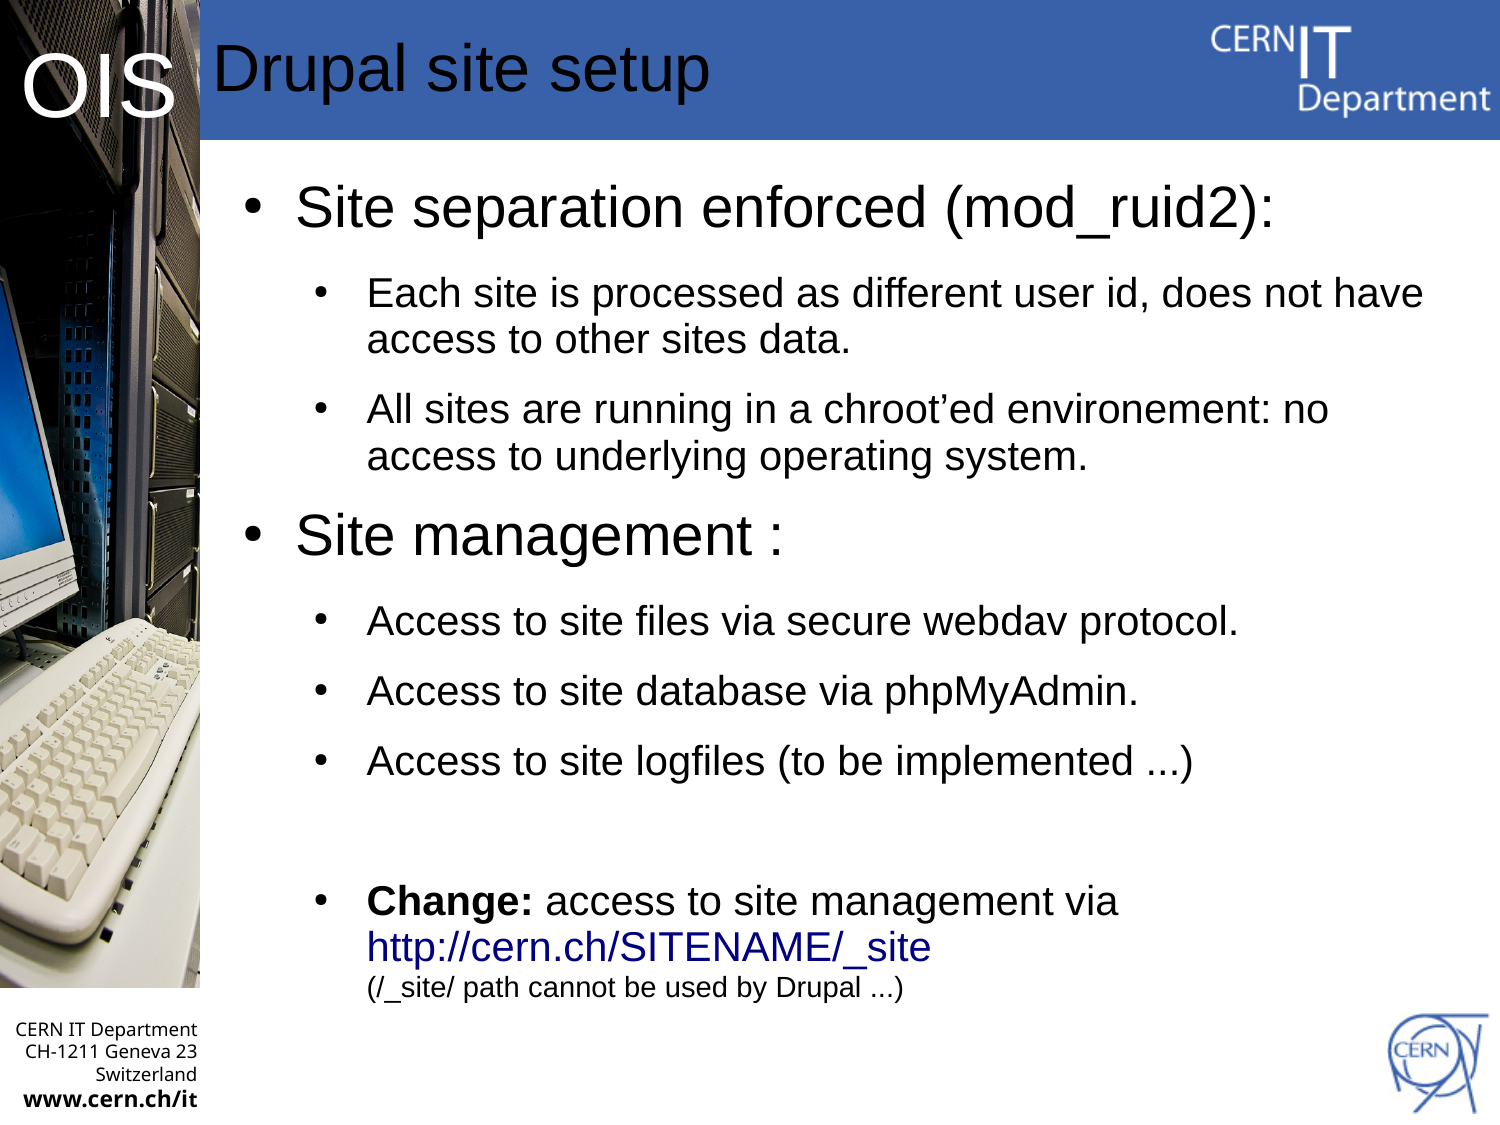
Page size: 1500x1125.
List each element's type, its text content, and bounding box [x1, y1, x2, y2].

picture [1387, 1012, 1490, 1114]
list Site separation enforced (mod_ruid2): Each site is processed as different user id, does not have access to other sites data. All sites are running in a chroot’ed environement: no access to underlying operating system. Site management : Access to site files via secure webdav protocol. Access to site database via phpMyAdmin. Access to site logfiles (to be implemented ...) Change: access to site management via http://cern.ch/SITENAME/_site (/_site/ path cannot be used by Drupal ...) [225, 174, 1463, 1093]
title Drupal site setup [212, 7, 1125, 131]
picture [0, 0, 1500, 988]
